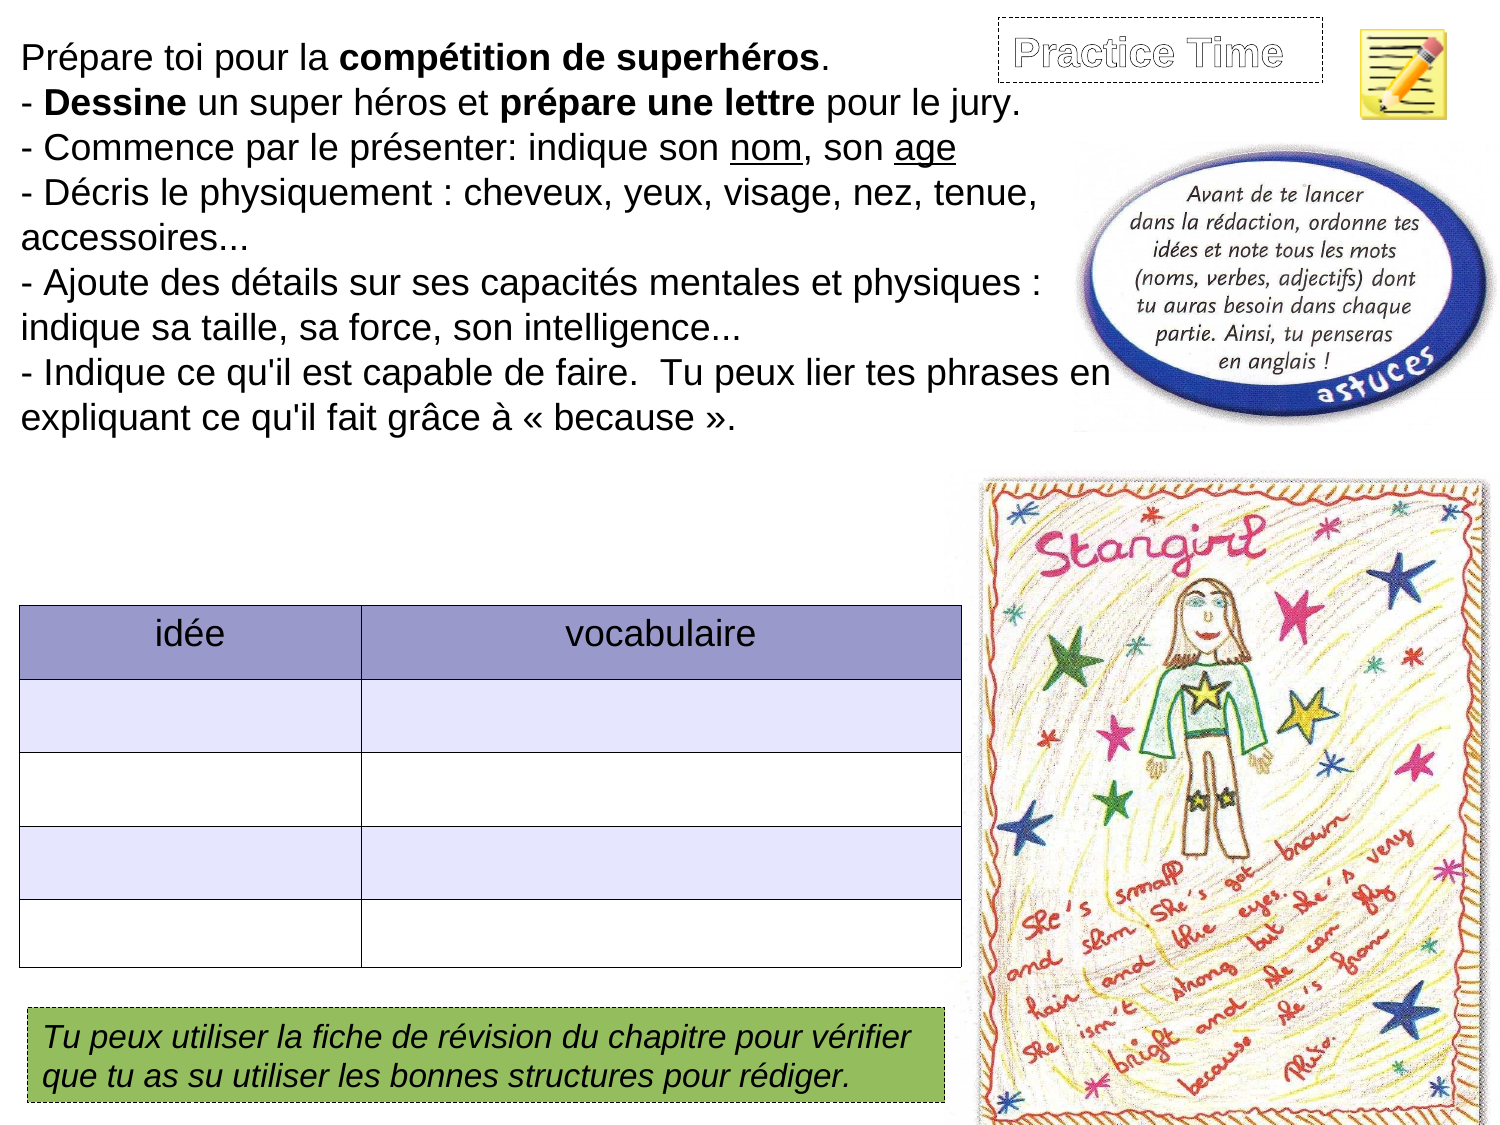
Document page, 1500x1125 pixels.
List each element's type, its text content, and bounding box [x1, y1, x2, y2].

table_header vocabulaire [362, 606, 961, 679]
table_cell [362, 900, 961, 967]
table_cell [362, 827, 961, 899]
picture [1183, 141, 1500, 432]
table_cell [20, 900, 361, 967]
picture [1360, 29, 1447, 120]
text_box Practice Time [998, 17, 1323, 83]
table_cell [20, 680, 361, 752]
table_cell [362, 753, 961, 826]
text_box Tu peux utiliser la fiche de révision du chapitre pour vérifier que tu as su utiliser les bonnes structures pour rédiger. [27, 1007, 945, 1103]
table_cell [20, 753, 361, 826]
text_box Prépare toi pour la compétition de superhéros. - Dessine un super héros et prépare une lettre pour le jury. - Commence par le présenter: indique son nom, son age - Décris le physiquement : cheveux, yeux, visage, nez, tenue, accessoires... - Ajoute des détails sur ses capacités mentales et physiques : indique sa taille, sa force, son intelligence... - Indique ce qu'il est capable de faire. Tu peux lier tes phrases en expliquant ce qu'il fait grâce à « because ». [5, 25, 1183, 491]
table_header idée [20, 606, 361, 679]
picture [944, 470, 1500, 1125]
table_cell [20, 827, 361, 899]
table_cell [362, 680, 961, 752]
